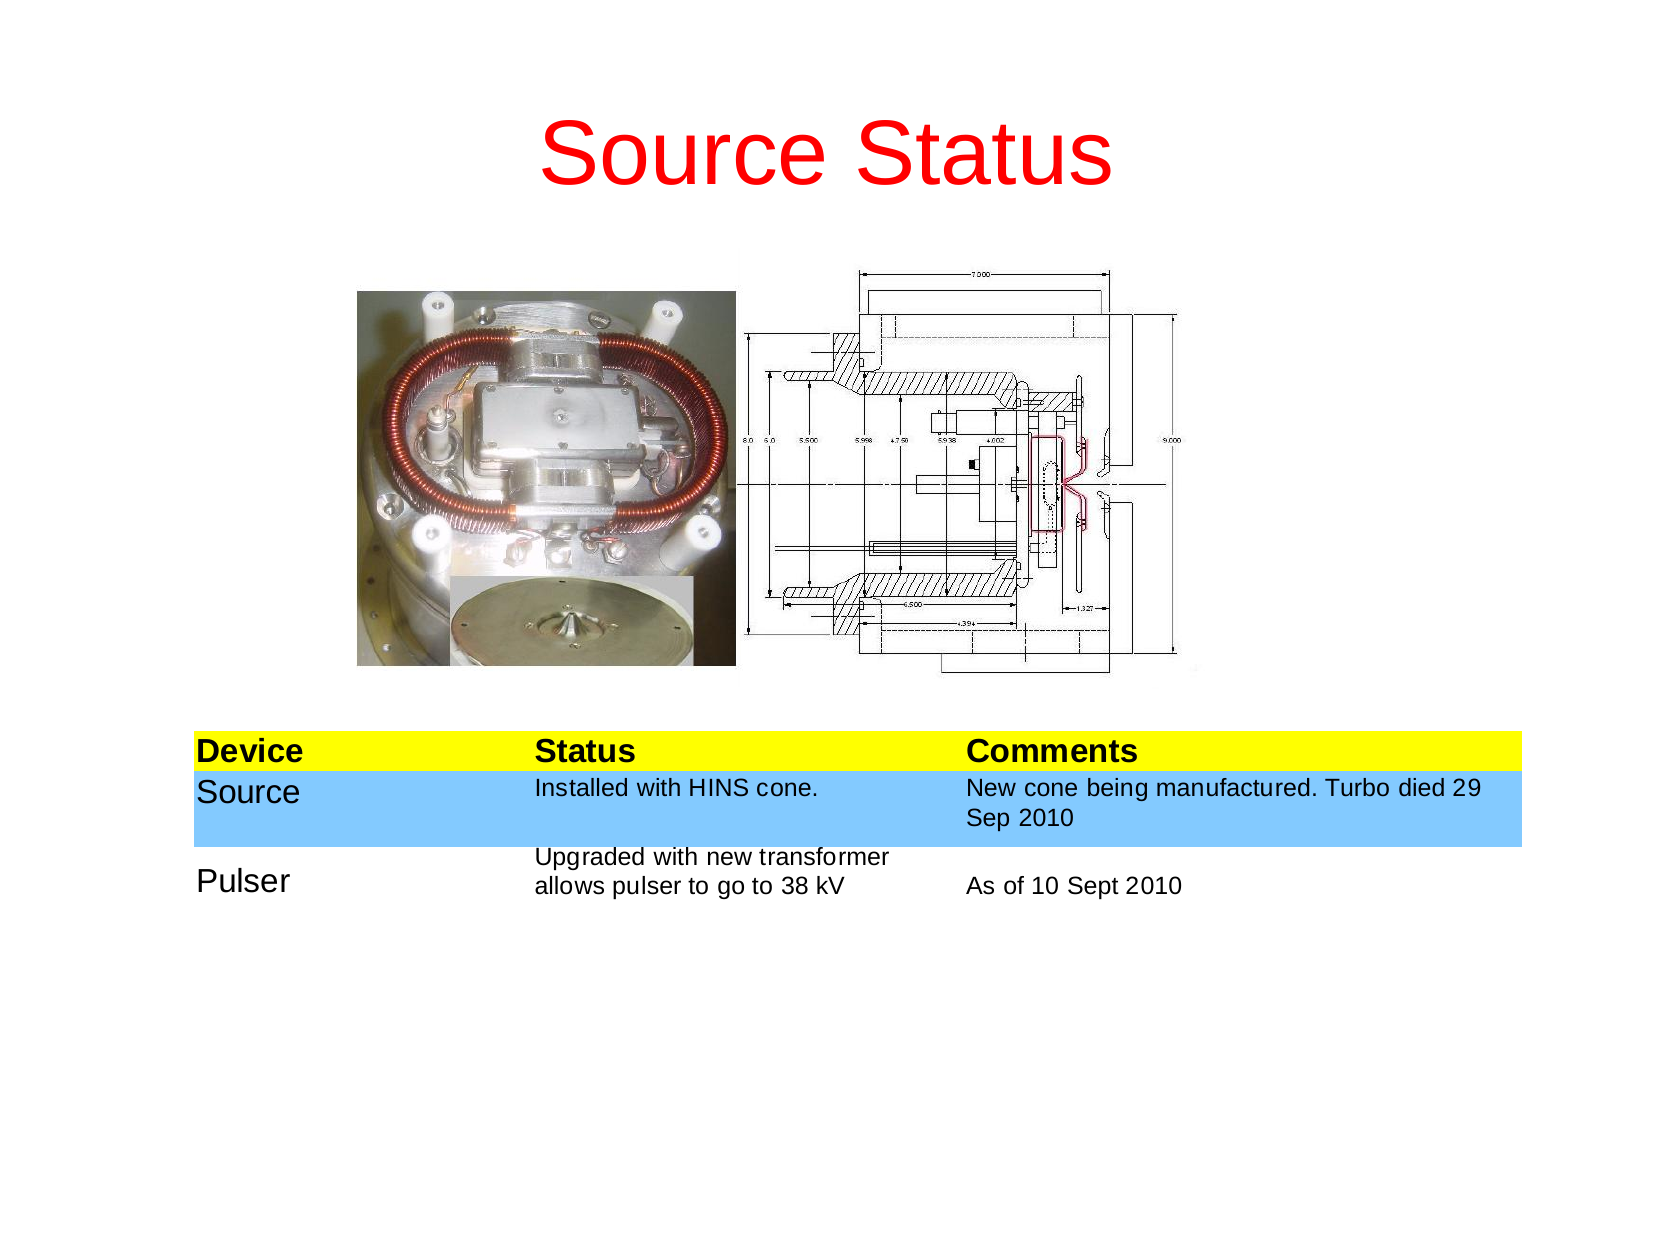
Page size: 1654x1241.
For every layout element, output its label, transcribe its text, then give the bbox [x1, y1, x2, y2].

picture [356, 232, 1208, 706]
chart [194, 731, 1525, 984]
title Source Status [82, 49, 1571, 257]
